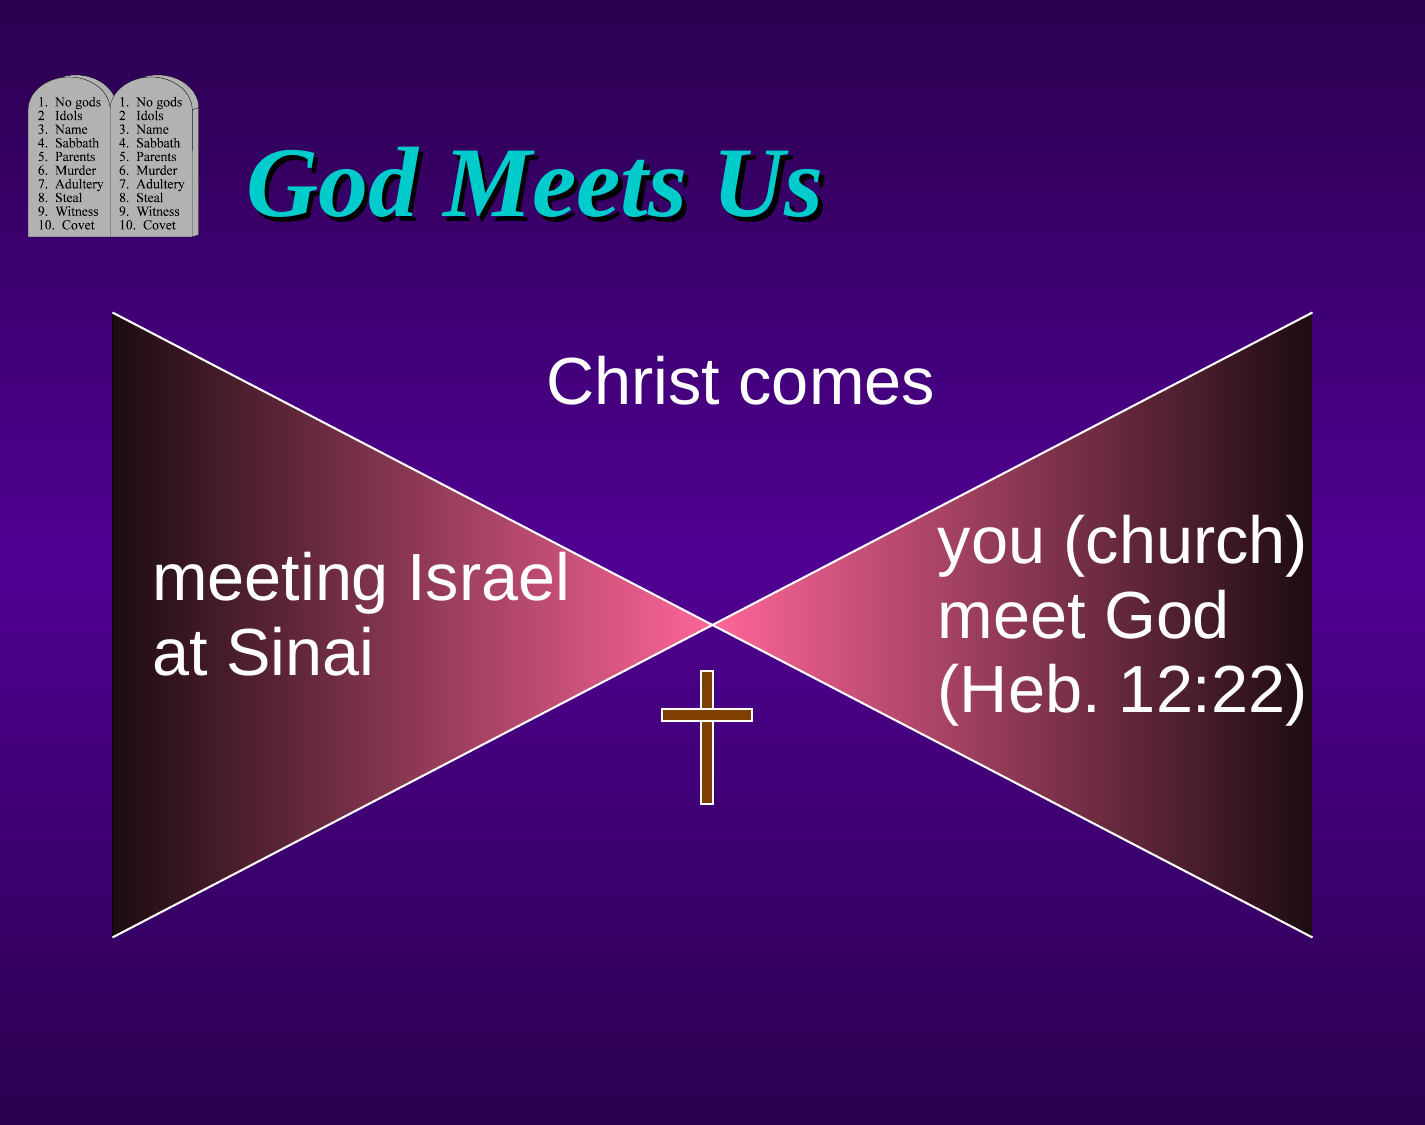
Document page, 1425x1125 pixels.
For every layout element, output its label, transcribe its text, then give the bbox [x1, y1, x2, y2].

text_box [967, 314, 1313, 495]
text_box meeting Israel at Sinai [137, 532, 601, 698]
text_box Christ comes [530, 336, 1001, 427]
text_box [661, 671, 753, 804]
text_box [601, 569, 708, 681]
text_box [928, 735, 1313, 936]
text_box [717, 518, 922, 732]
text_box [112, 314, 568, 936]
text_box you (church) meet God (Heb. 12:22) [922, 495, 1353, 735]
title God Meets Us [231, 64, 1420, 301]
